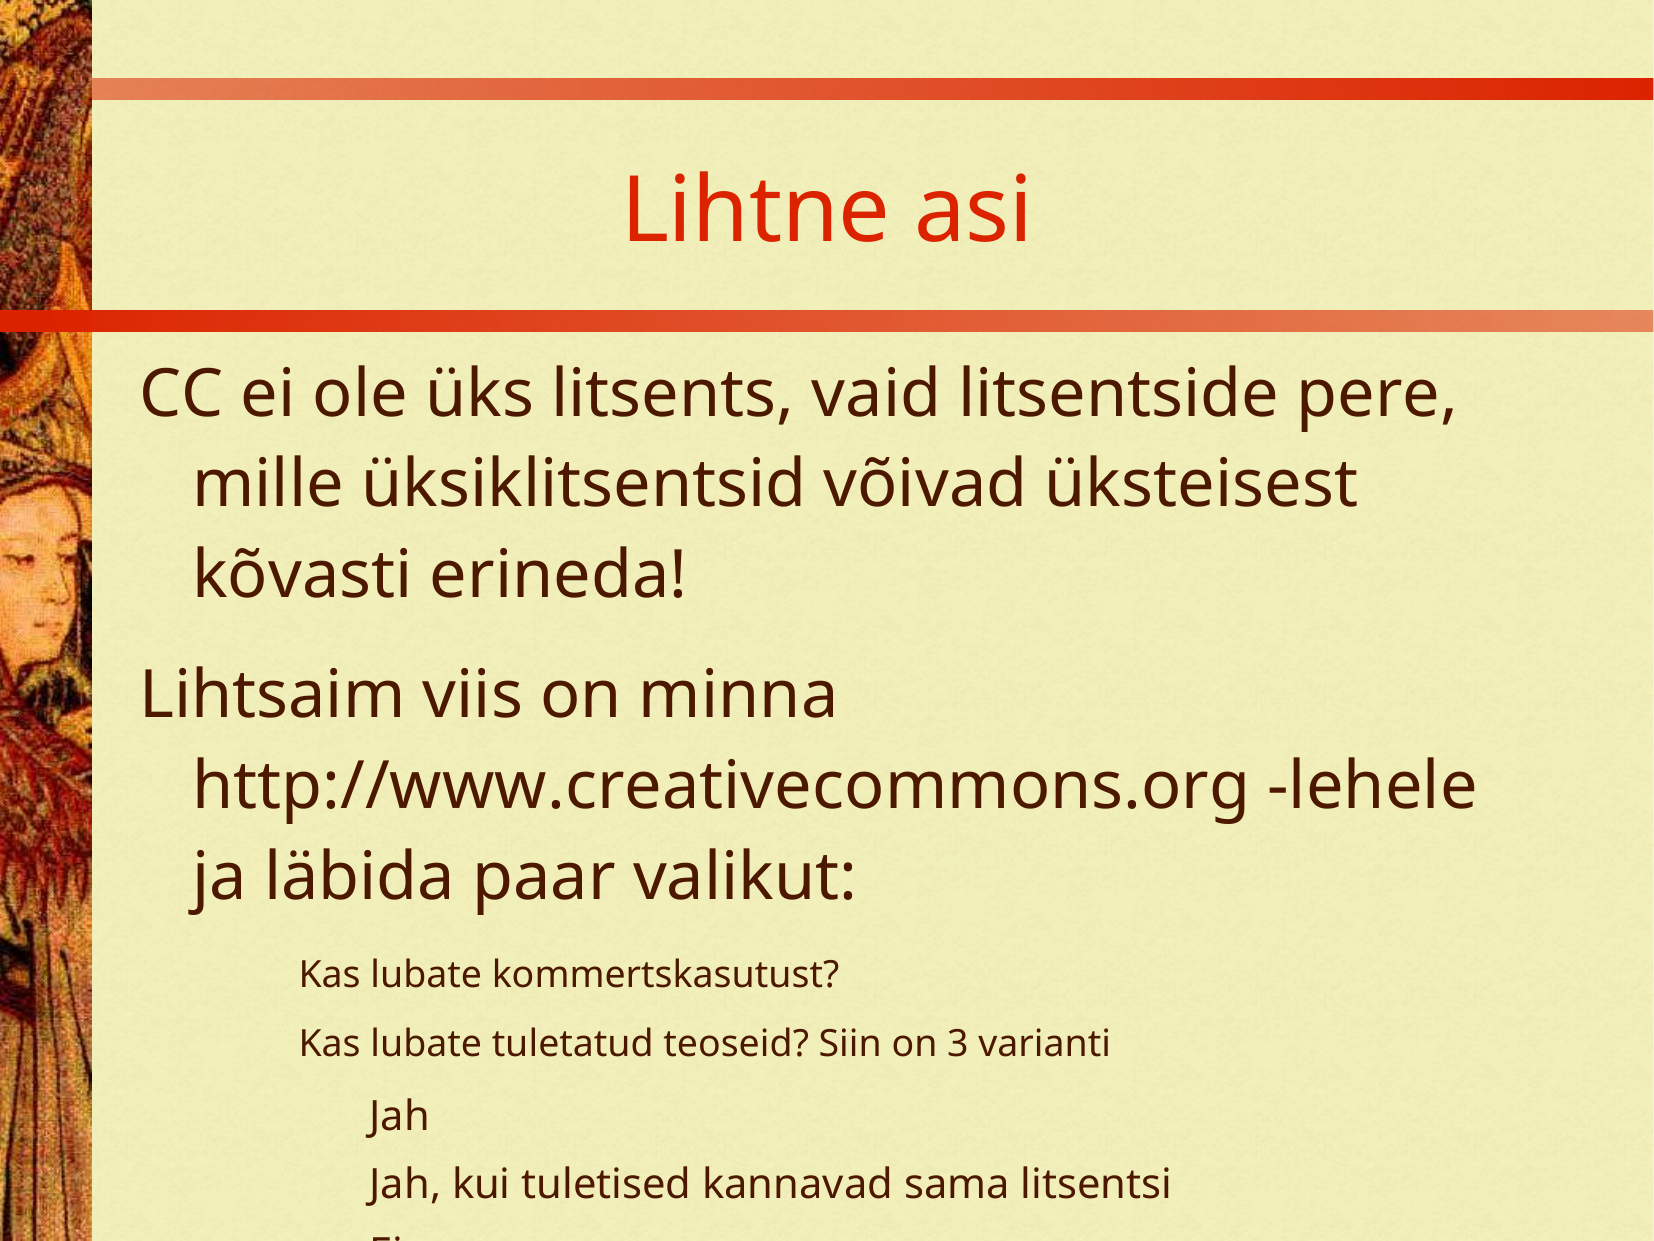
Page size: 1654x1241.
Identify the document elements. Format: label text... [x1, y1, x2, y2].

title Lihtne asi [121, 102, 1534, 311]
picture [0, 332, 1654, 1241]
list CC ei ole üks litsents, vaid litsentside pere, mille üksiklitsentsid võivad üksteisest kõvasti erineda! Lihtsaim viis on minna http://www.creativecommons.org -lehele ja läbida paar valikut: Kas lubate kommertskasutust? Kas lubate tuletatud teoseid? Siin on 3 varianti Jah Jah, kui tuletised kannavad sama litsentsi Ei Vali jurisdiktsioon ning toote vorm (tekst, pilt vm) [121, 344, 1533, 1126]
picture [0, 0, 1654, 310]
